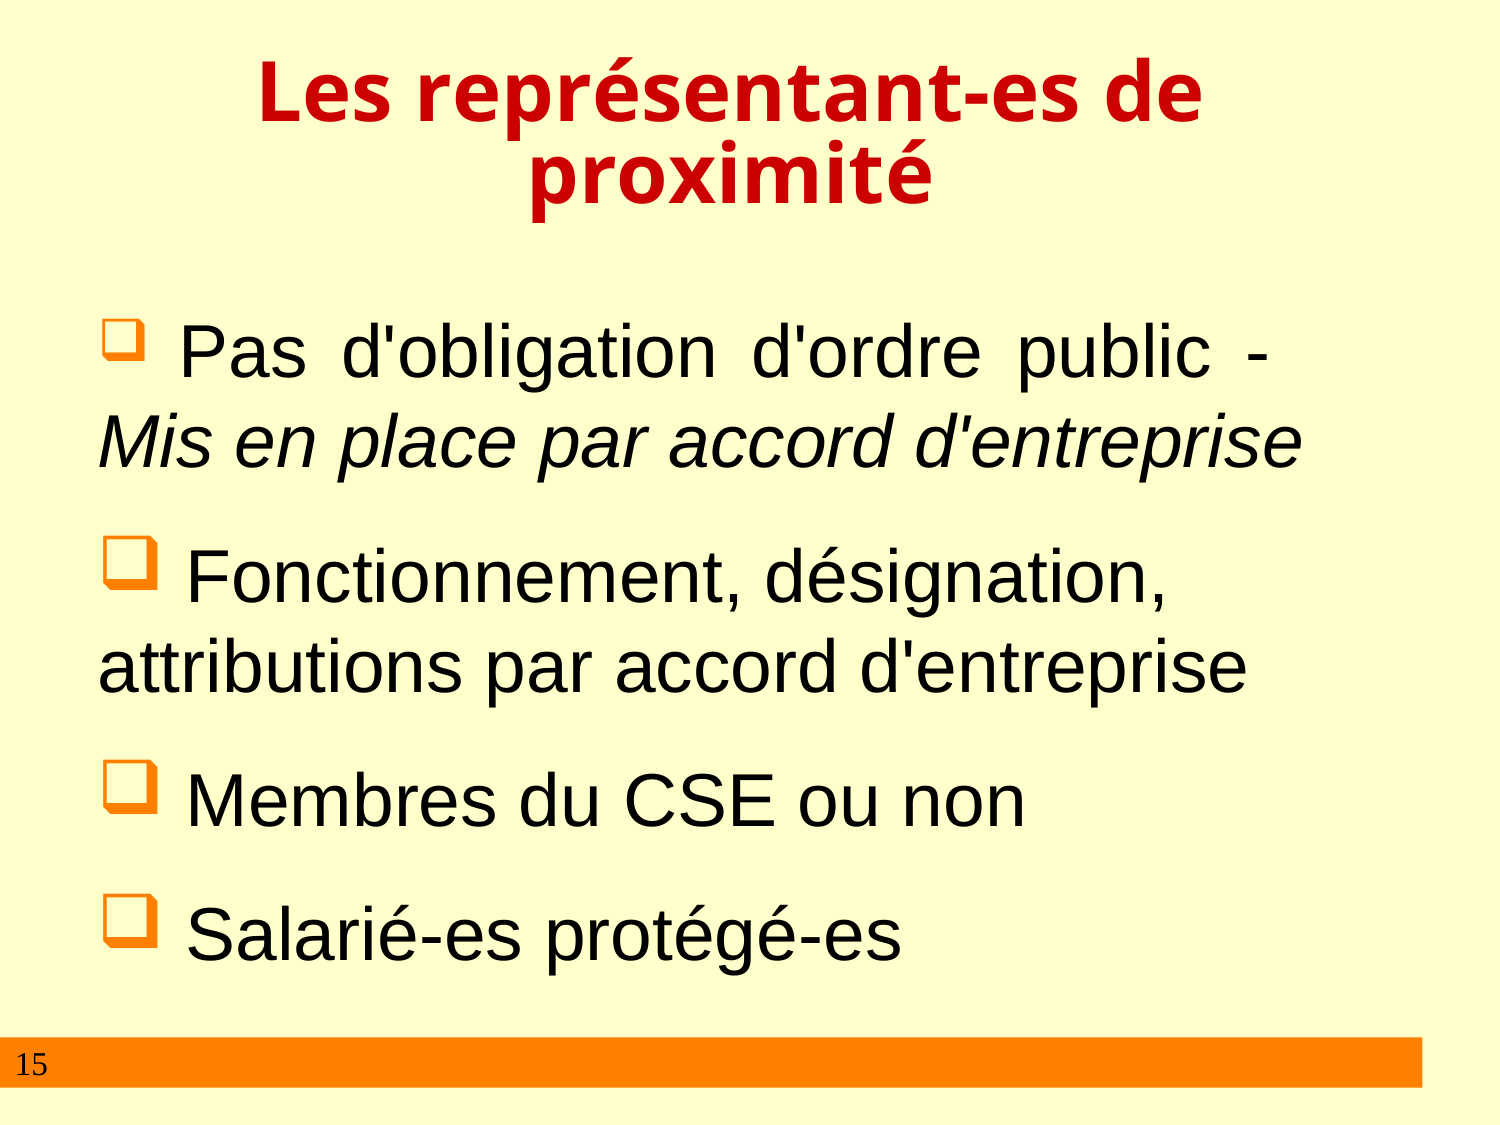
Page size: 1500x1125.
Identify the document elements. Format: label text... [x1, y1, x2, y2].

text_box <numéro> [0, 1037, 1423, 1088]
title Les représentant-es de proximité [56, 38, 1405, 237]
text_box Pas d'obligation d'ordre public - Mis en place par accord d'entreprise Fonctionnement, désignation, attributions par accord d'entreprise Membres du CSE ou non Salarié-es protégé-es [82, 295, 1429, 603]
